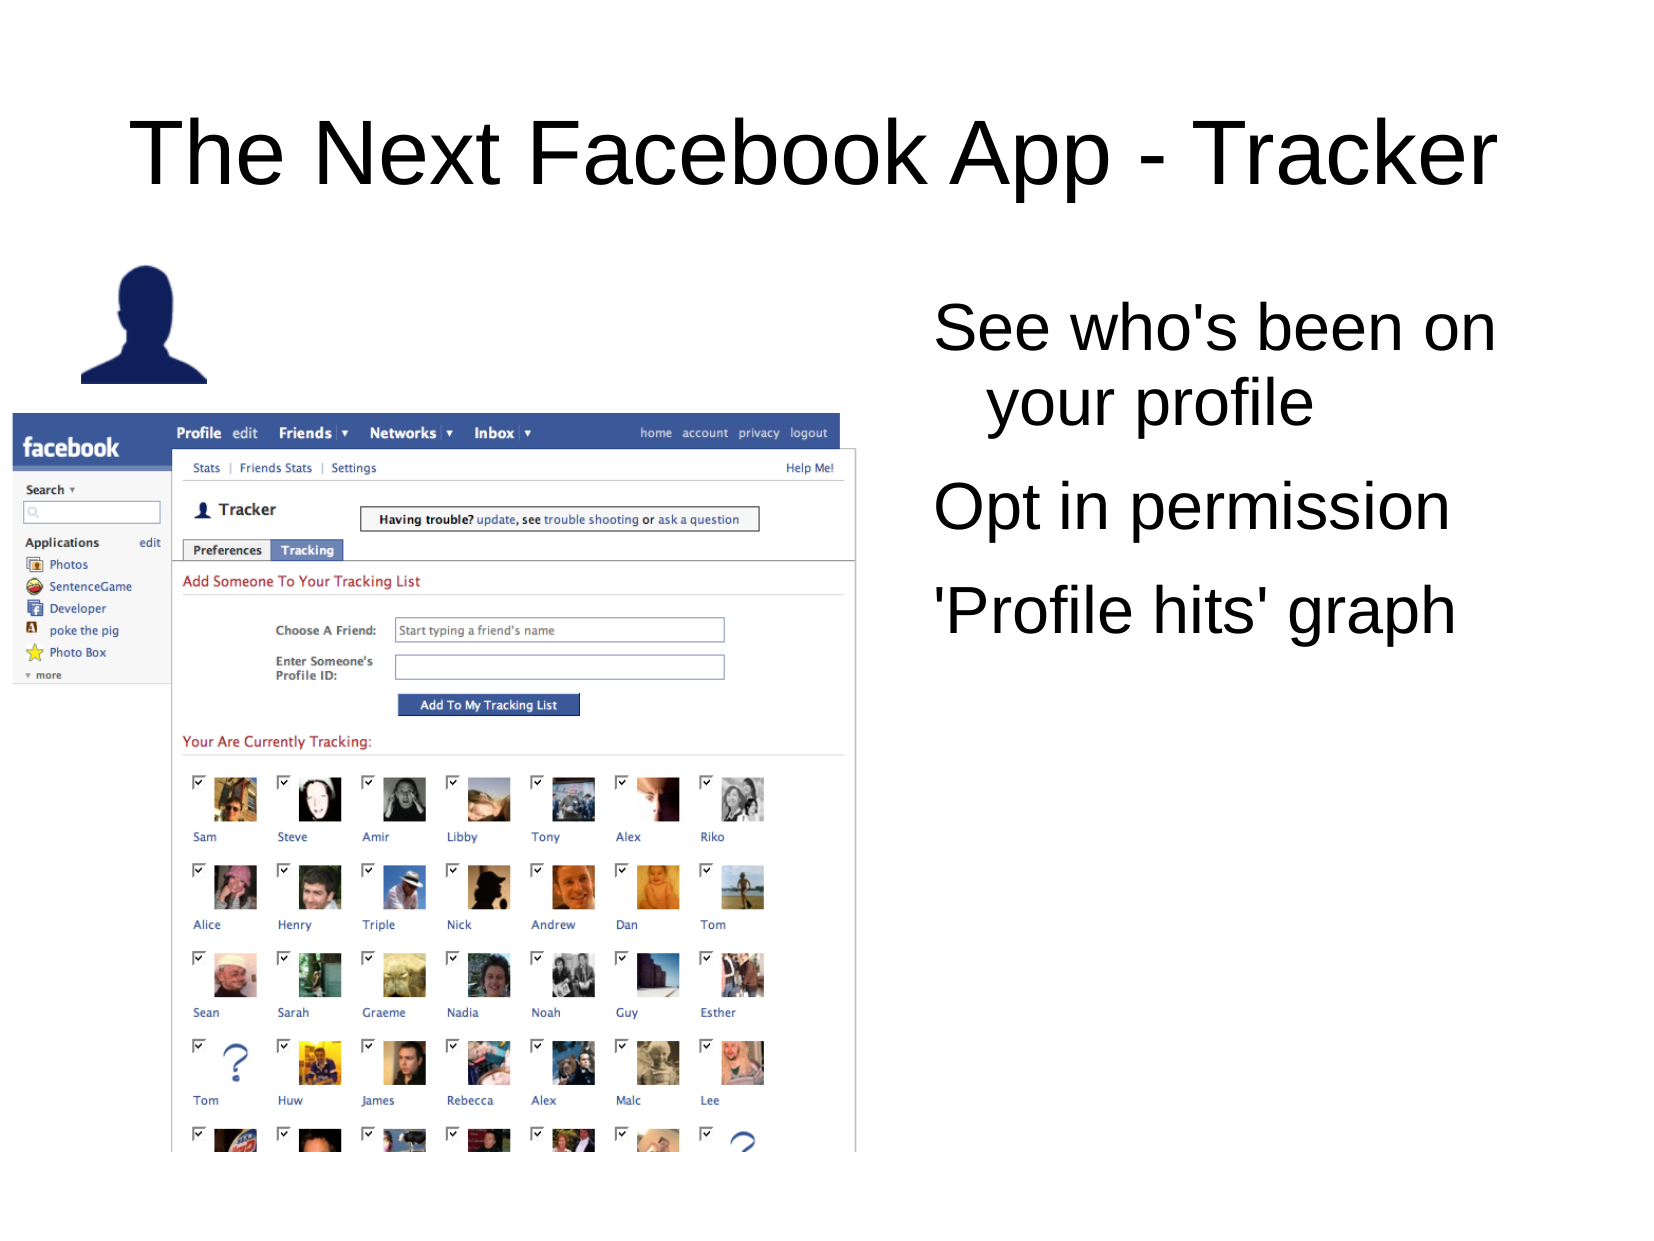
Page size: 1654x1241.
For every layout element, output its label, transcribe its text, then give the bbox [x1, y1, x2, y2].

picture [0, 413, 916, 1152]
title The Next Facebook App - Tracker [82, 49, 1571, 257]
list See who's been on your profile Opt in permission 'Profile hits' graph [915, 290, 1572, 1109]
picture [81, 258, 207, 384]
